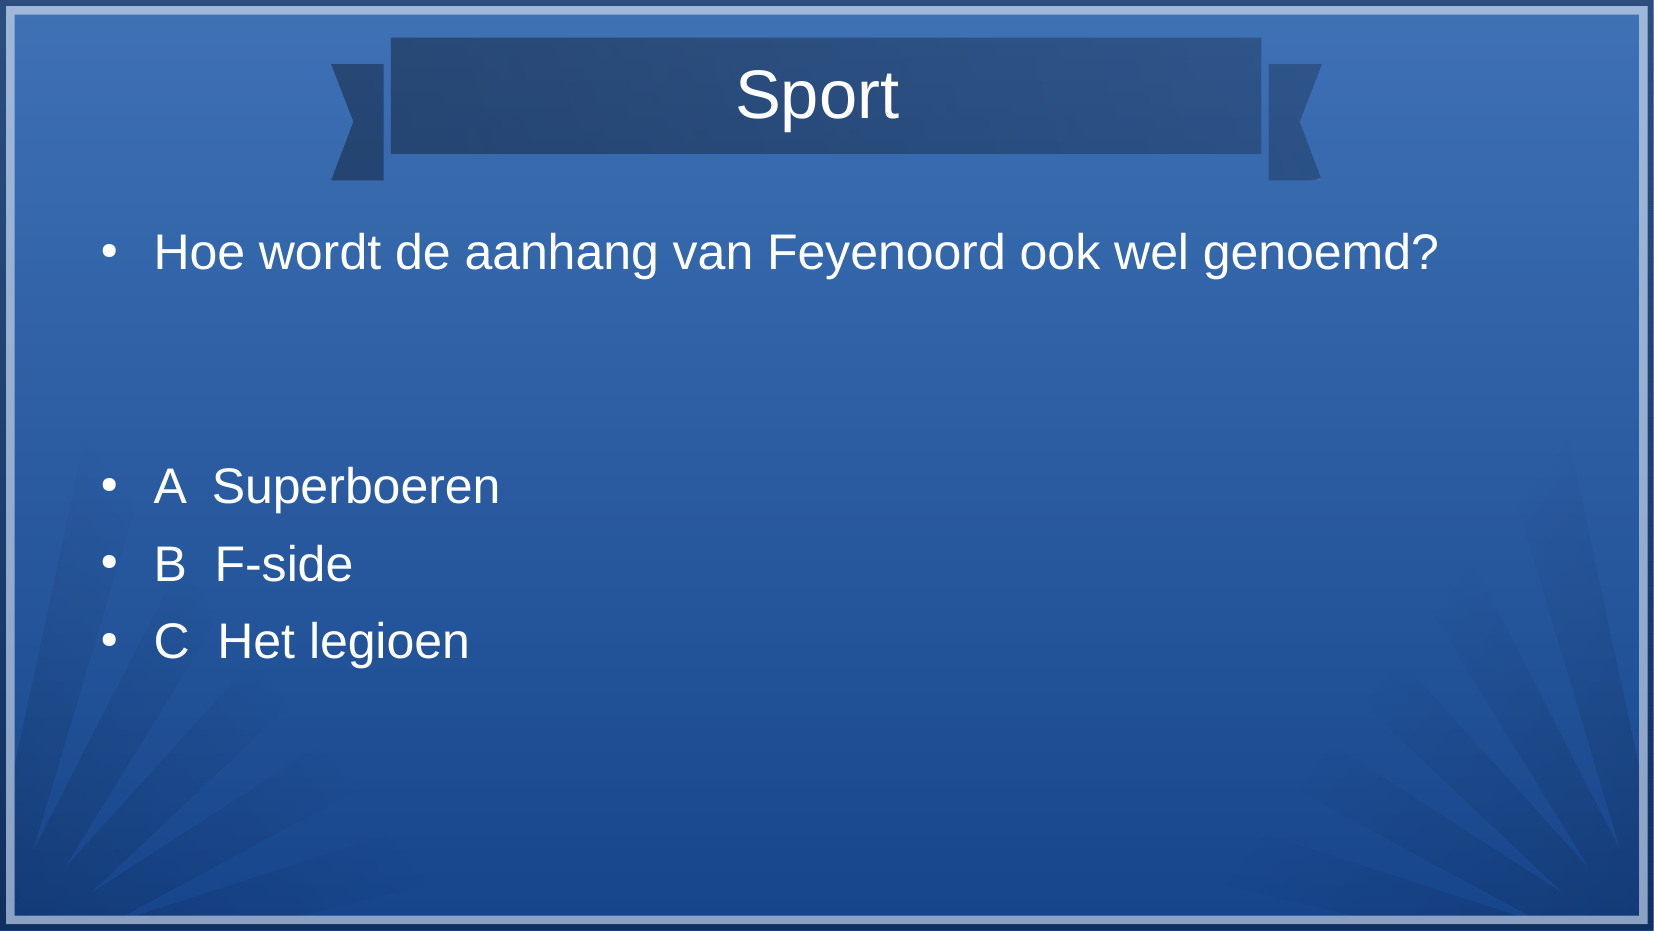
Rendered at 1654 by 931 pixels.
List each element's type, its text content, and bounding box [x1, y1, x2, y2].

list Hoe wordt de aanhang van Feyenoord ook wel genoemd? A Superboeren B F-side C Het legioen [82, 224, 1571, 848]
title Sport [389, 35, 1264, 154]
